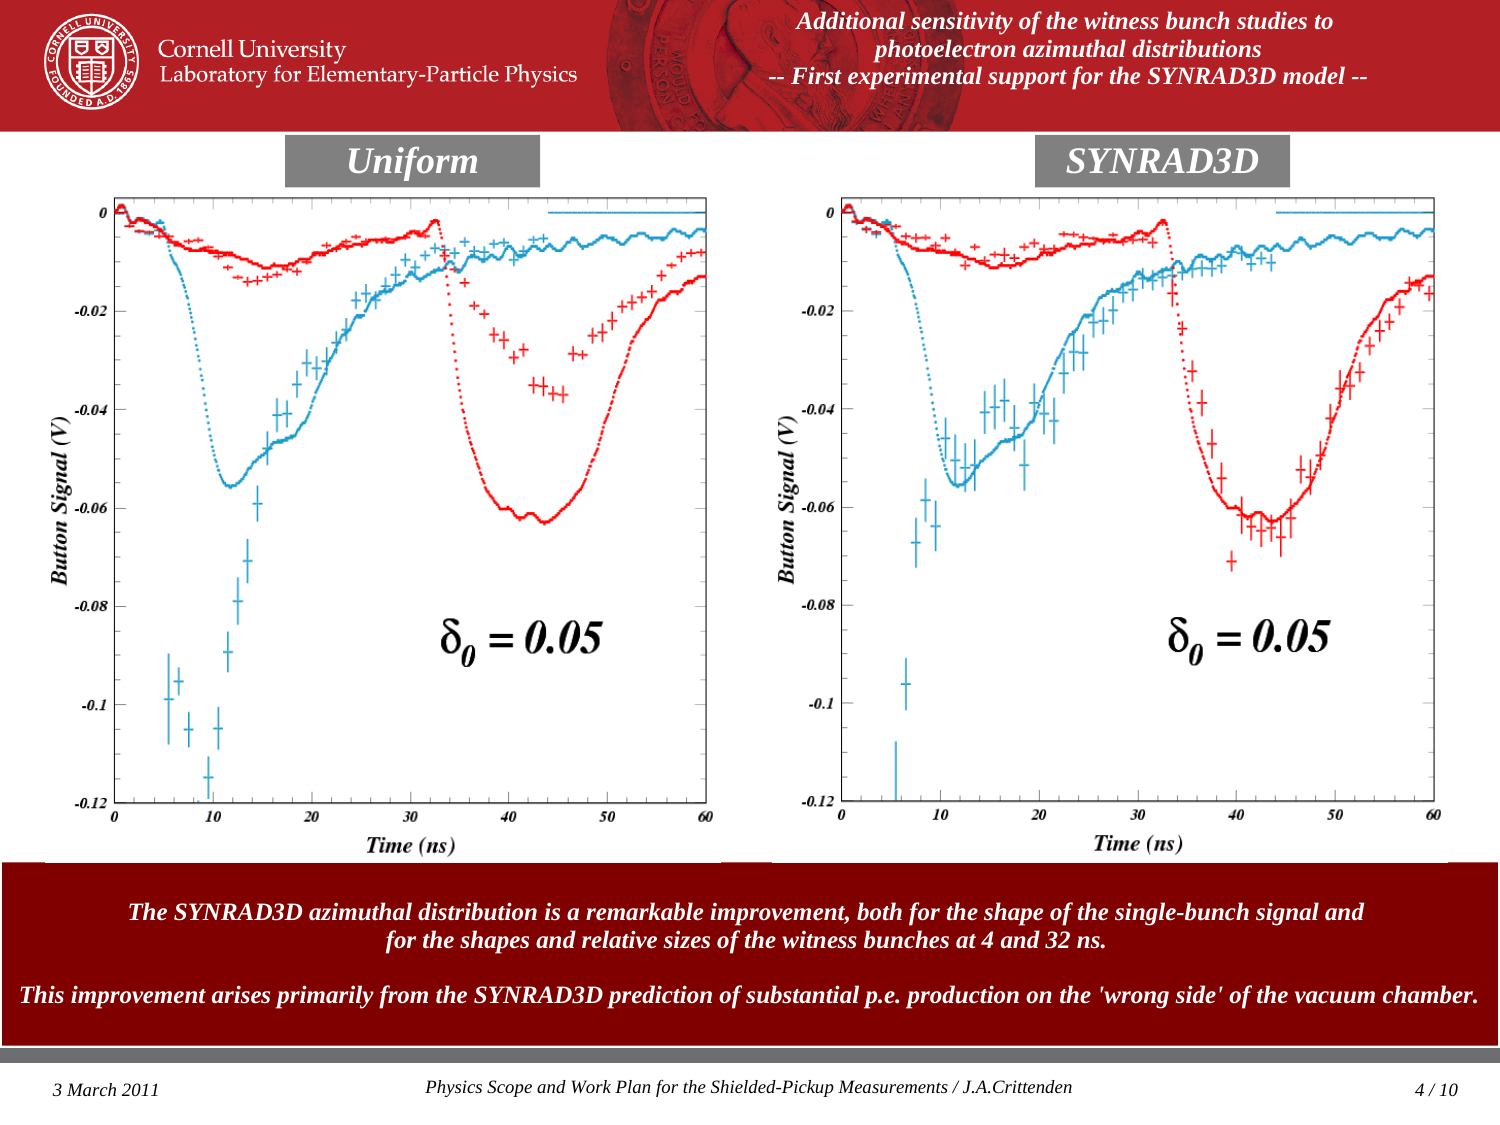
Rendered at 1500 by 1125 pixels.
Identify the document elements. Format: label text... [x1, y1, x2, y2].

text_box The SYNRAD3D azimuthal distribution is a remarkable improvement, both for the shape of the single-bunch signal and for the shapes and relative sizes of the witness bunches at 4 and 32 ns. This improvement arises primarily from the SYNRAD3D prediction of substantial p.e. production on the 'wrong side' of the vacuum chamber. [2, 862, 1498, 1046]
picture [0, 0, 1500, 132]
text_box Additional sensitivity of the witness bunch studies to photoelectron azimuthal distributions -- First experimental support for the SYNRAD3D model -- [637, 0, 1500, 113]
text_box SYNRAD3D [1035, 134, 1291, 188]
picture [772, 187, 1448, 863]
picture [45, 187, 721, 863]
text_box Uniform [285, 134, 541, 188]
